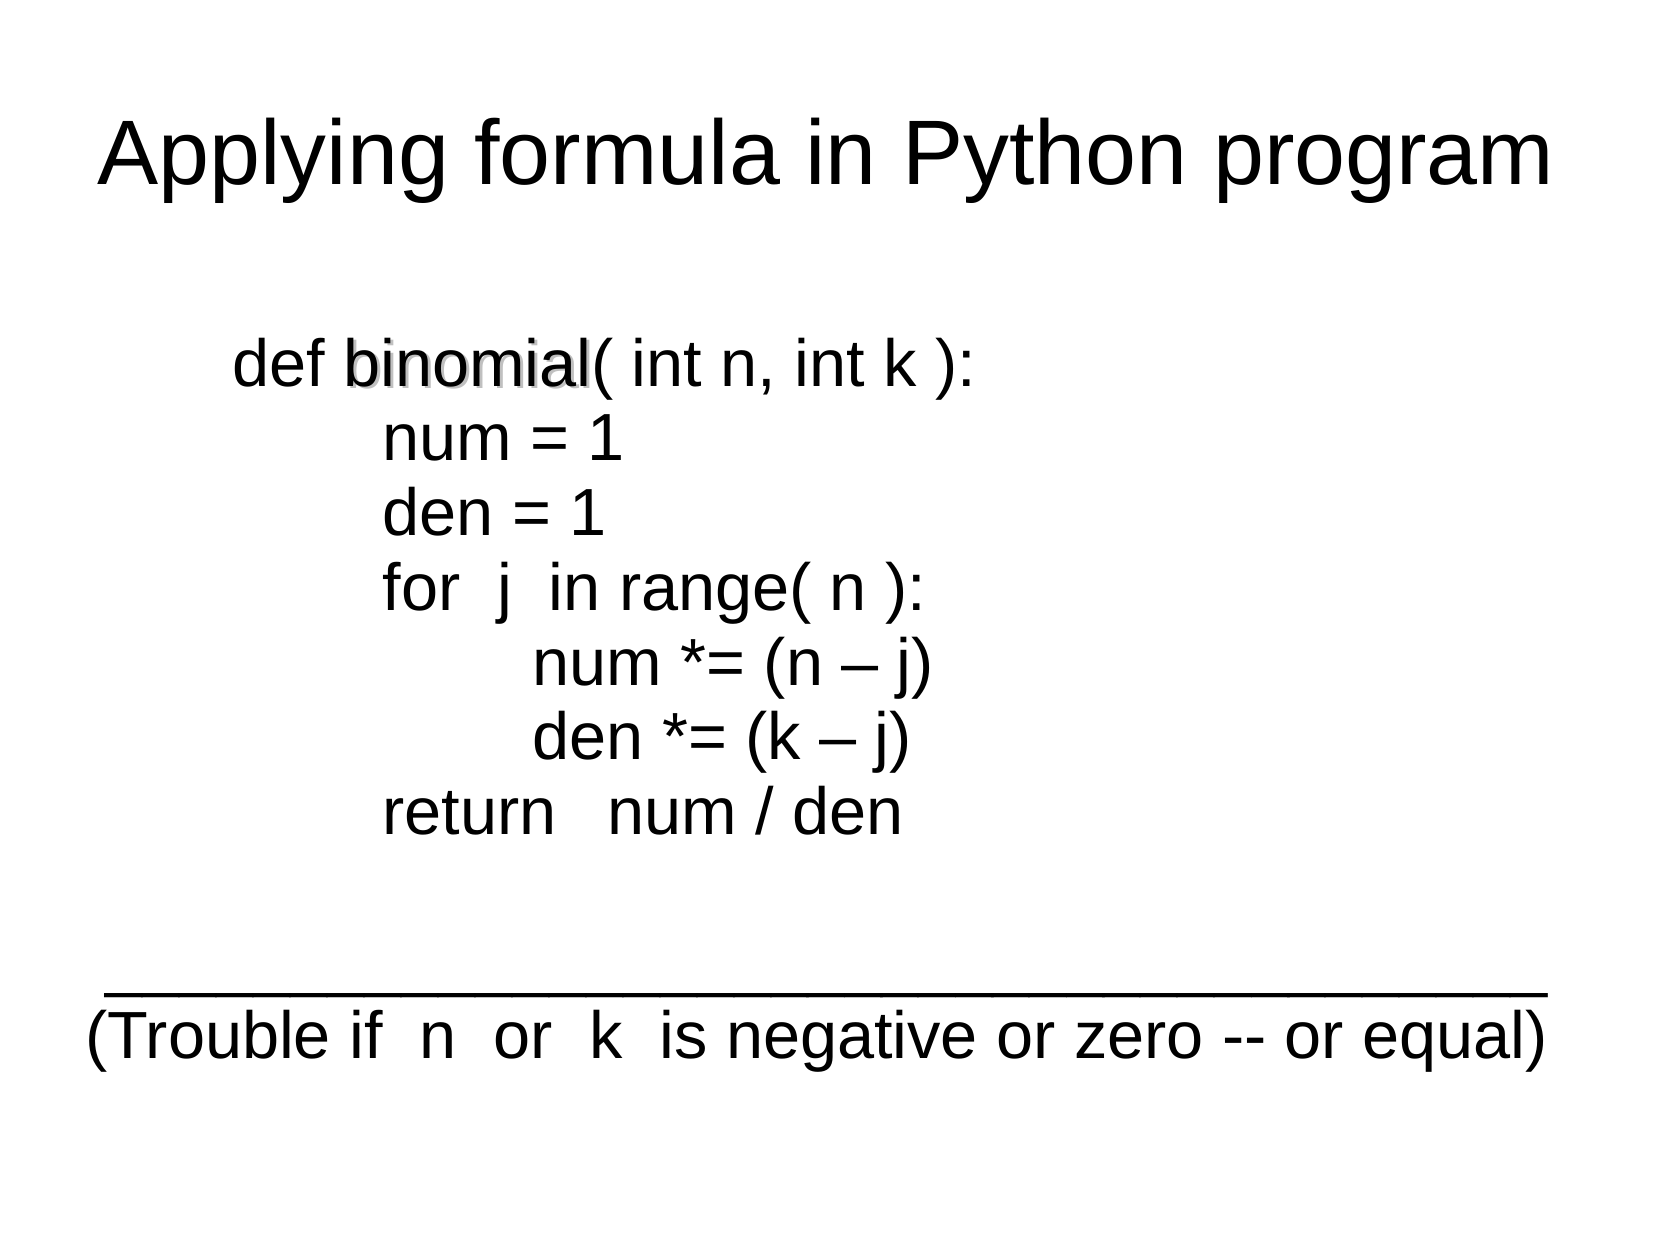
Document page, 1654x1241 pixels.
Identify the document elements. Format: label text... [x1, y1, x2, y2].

subtitle def binomial( int n, int k ): num = 1 den = 1 for j in range( n ): num *= (n – j) den *= (k – j) return num / den _______________________________________ (Trouble if n or k is negative or zero -- or equal) [82, 297, 1571, 1102]
title Applying formula in Python program [82, 56, 1571, 250]
